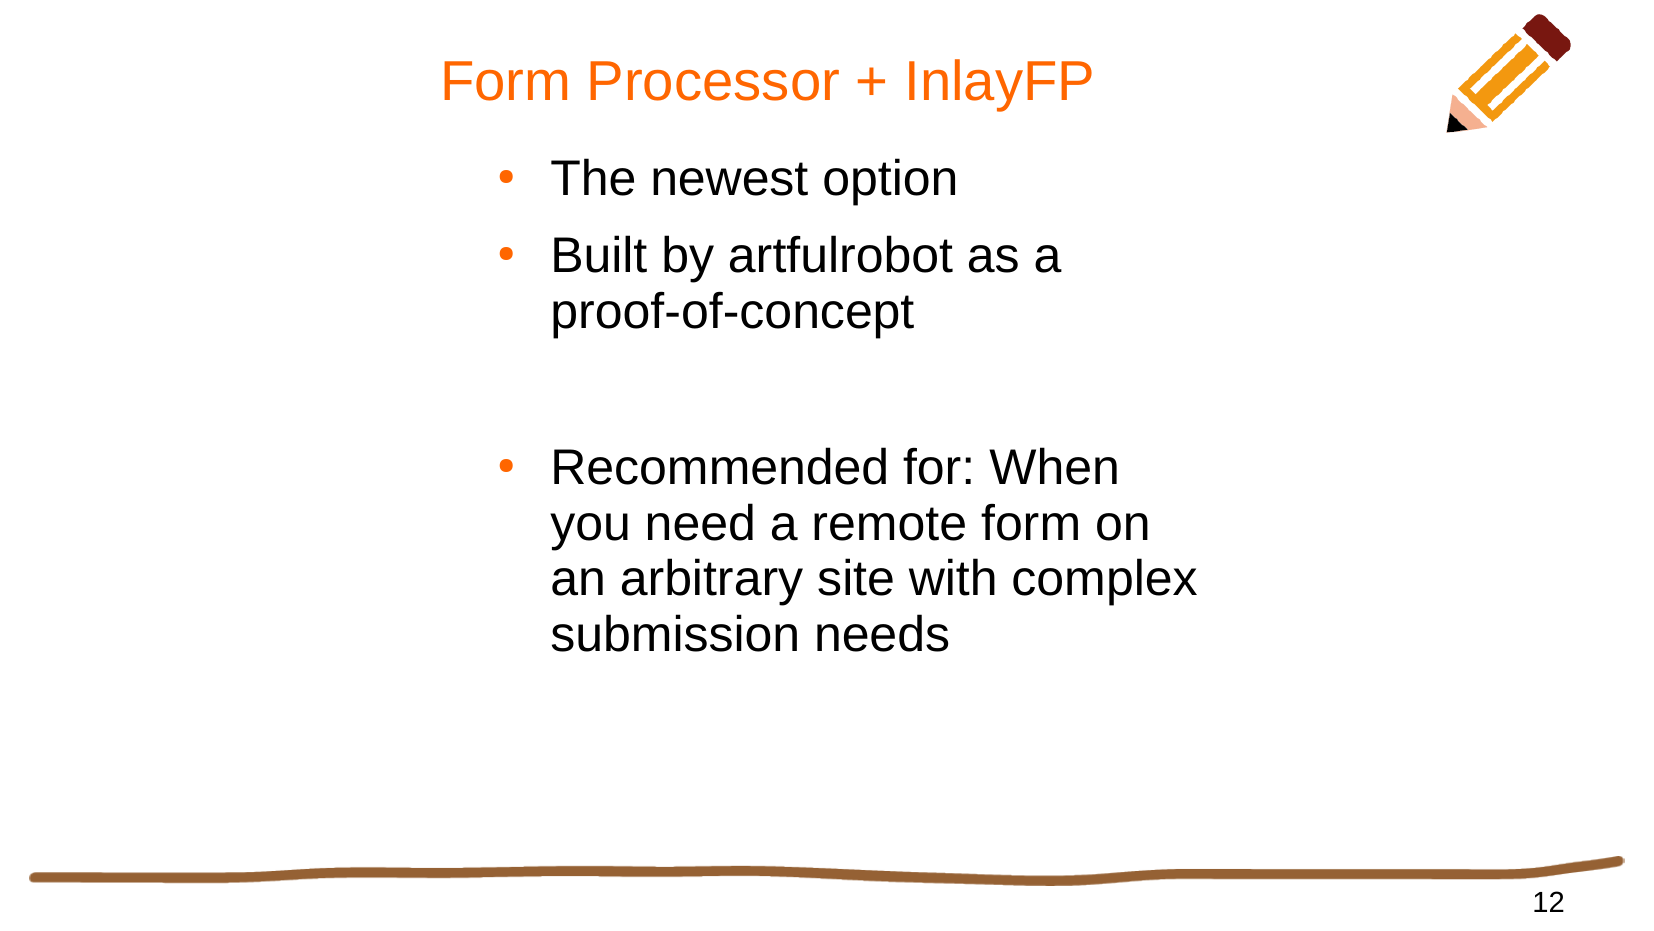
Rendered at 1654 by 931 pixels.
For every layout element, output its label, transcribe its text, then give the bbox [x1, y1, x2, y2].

picture [1446, 14, 1571, 133]
list The newest option Built by artfulrobot as a proof-of-concept Recommended for: When you need a remote form on an arbitrary site with complex submission needs [479, 150, 1201, 800]
title Form Processor + InlayFP [88, 29, 1447, 133]
picture [29, 856, 1625, 886]
